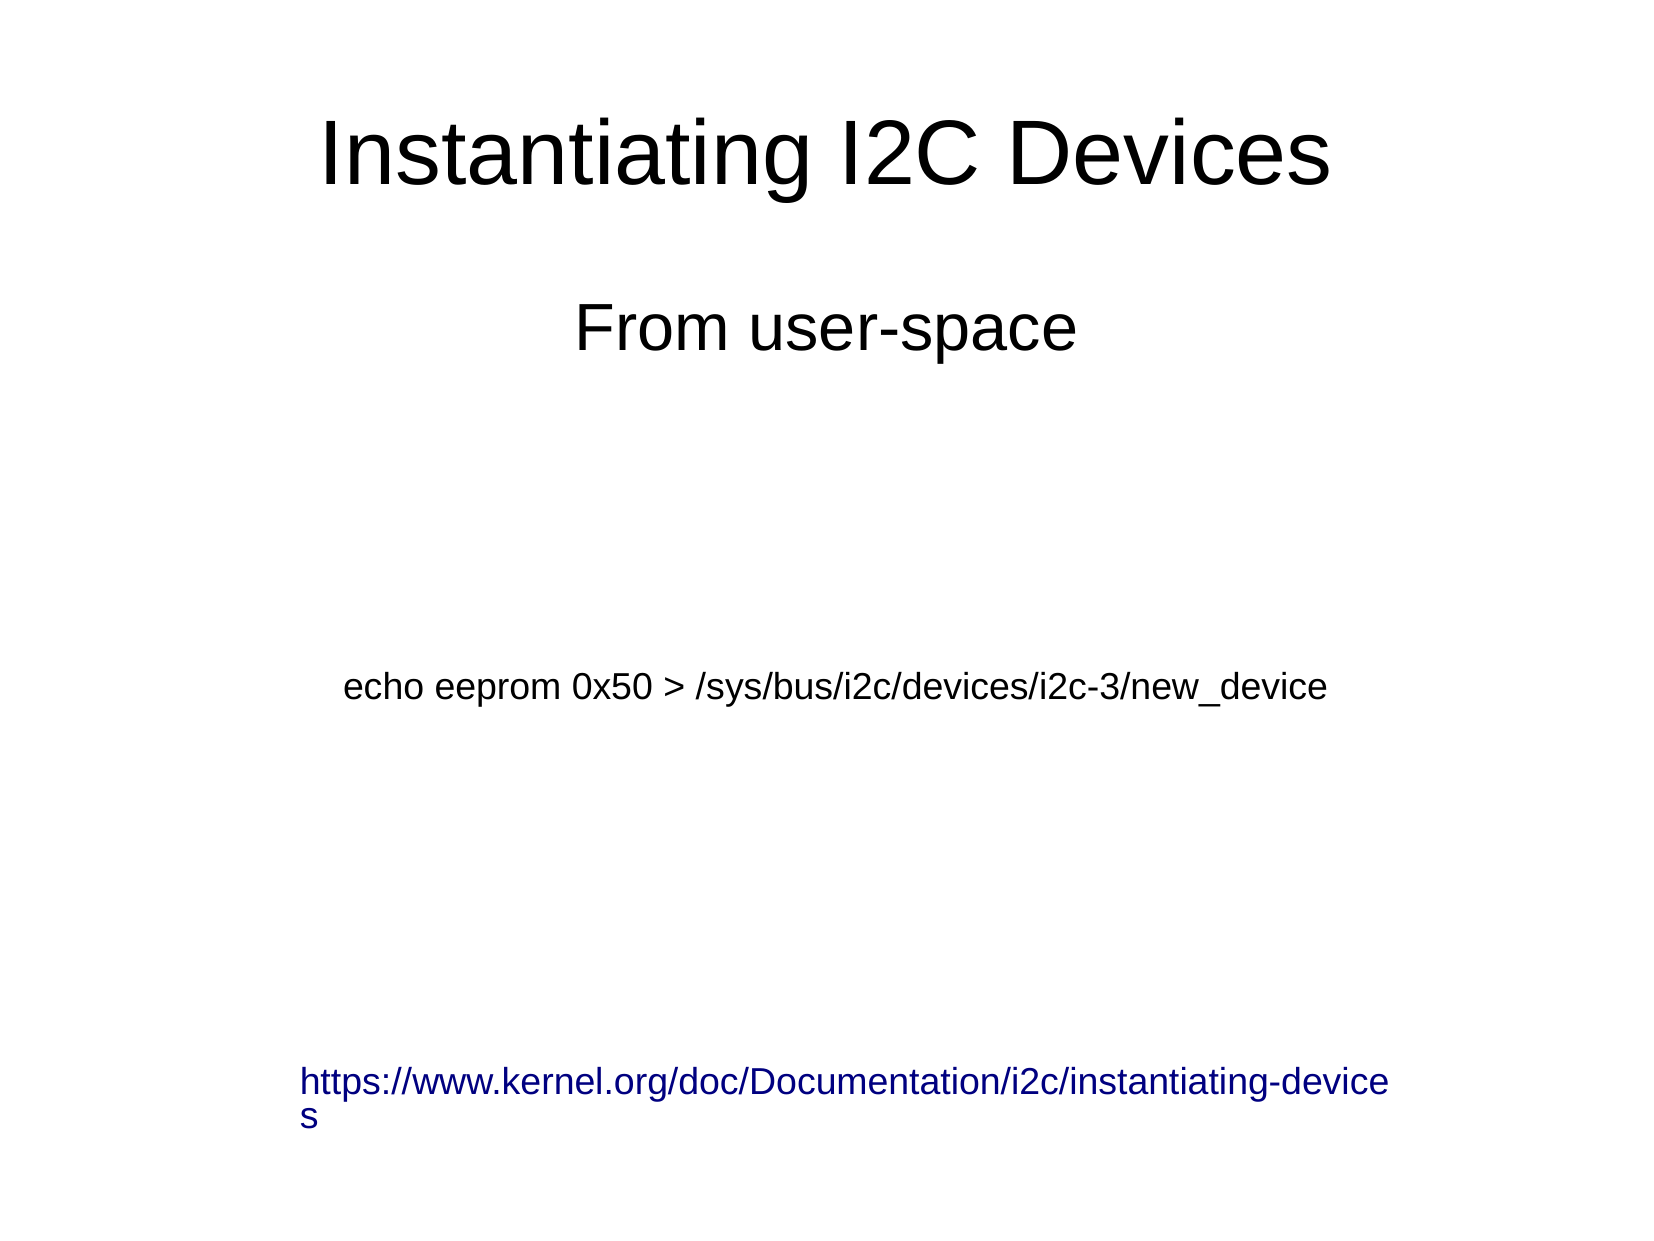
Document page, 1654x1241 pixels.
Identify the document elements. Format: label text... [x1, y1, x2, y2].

title Instantiating I2C Devices [82, 49, 1571, 257]
list From user-space [82, 290, 1571, 1010]
text_box https://www.kernel.org/doc/Documentation/i2c/instantiating-devices [285, 1053, 1424, 1111]
text_box echo eeprom 0x50 > /sys/bus/i2c/devices/i2c-3/new_device [328, 657, 1343, 715]
